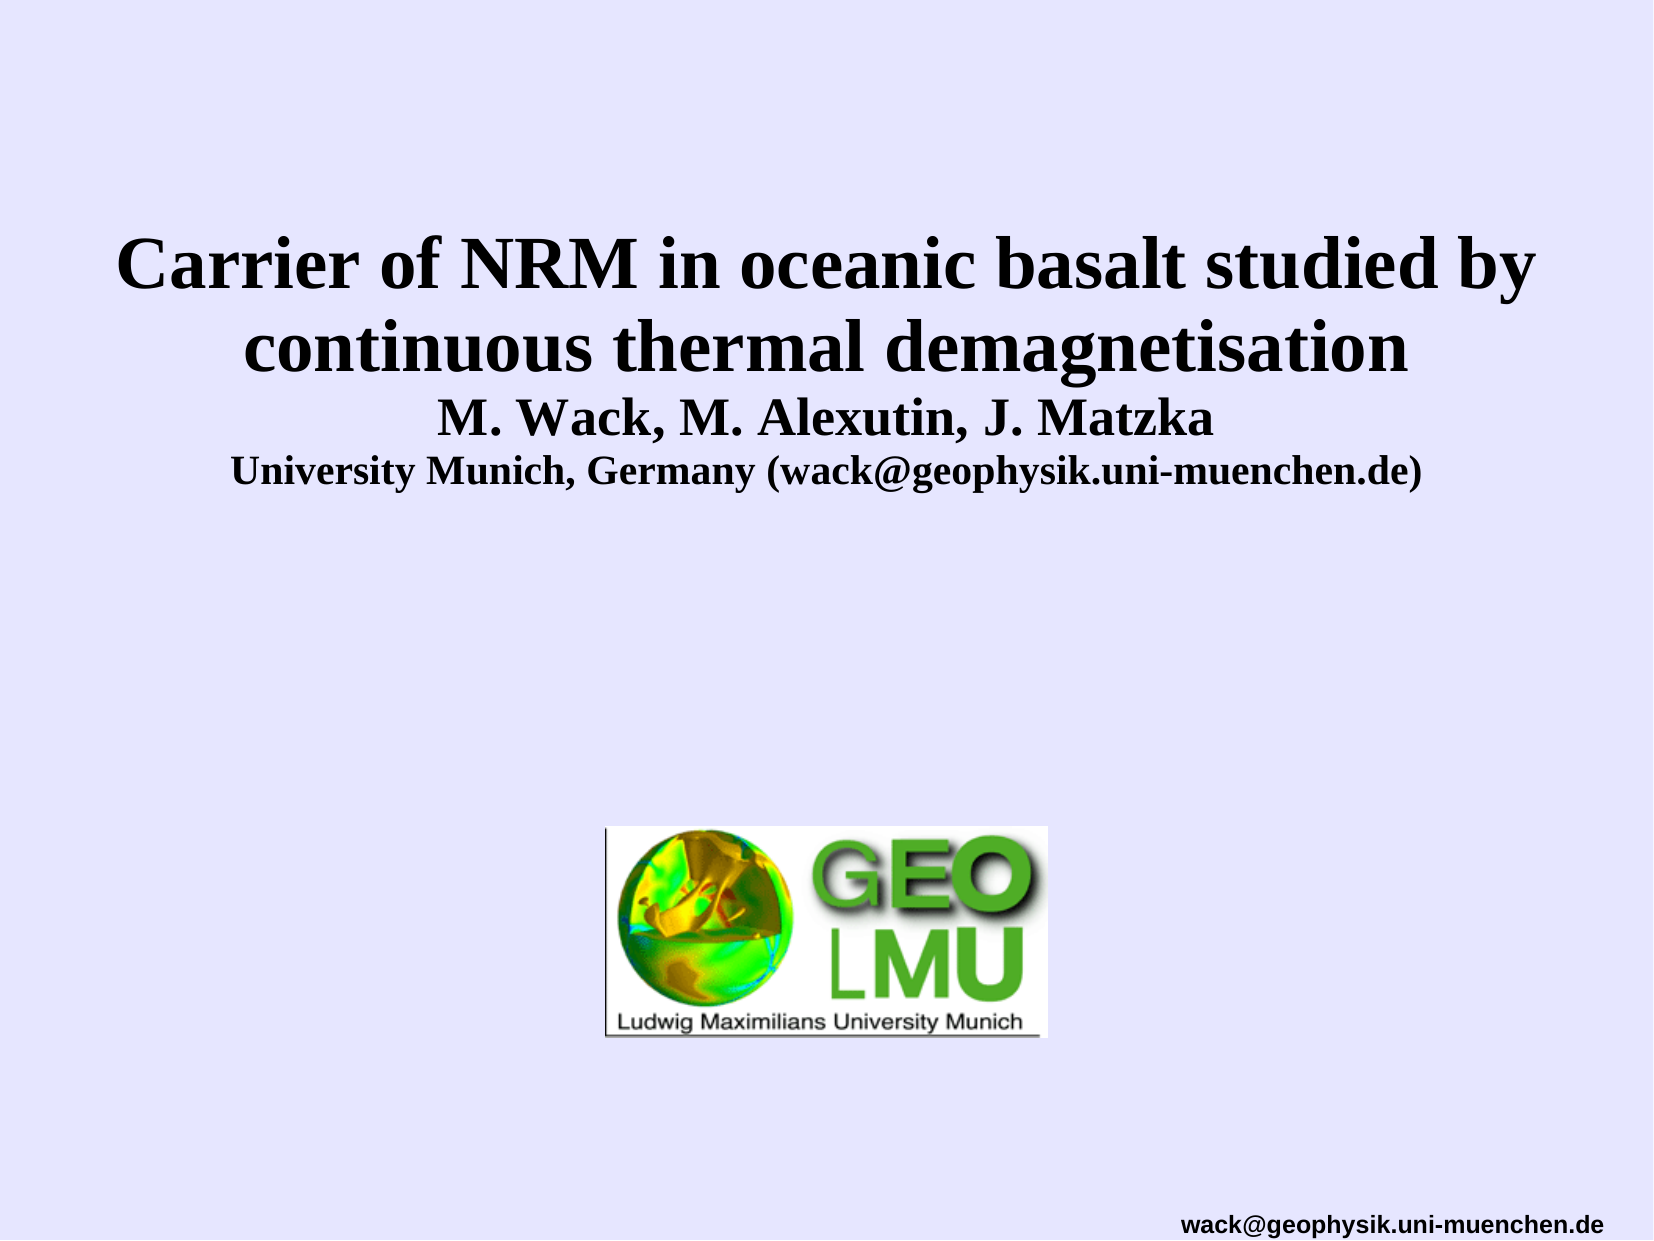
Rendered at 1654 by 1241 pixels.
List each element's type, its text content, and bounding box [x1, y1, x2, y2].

picture [605, 826, 1048, 1038]
title Carrier of NRM in oceanic basalt studied by continuous thermal demagnetisation M. Wack, M. Alexutin, J. Matzka University Munich, Germany (wack@geophysik.uni-muenchen.de) [82, 220, 1571, 495]
